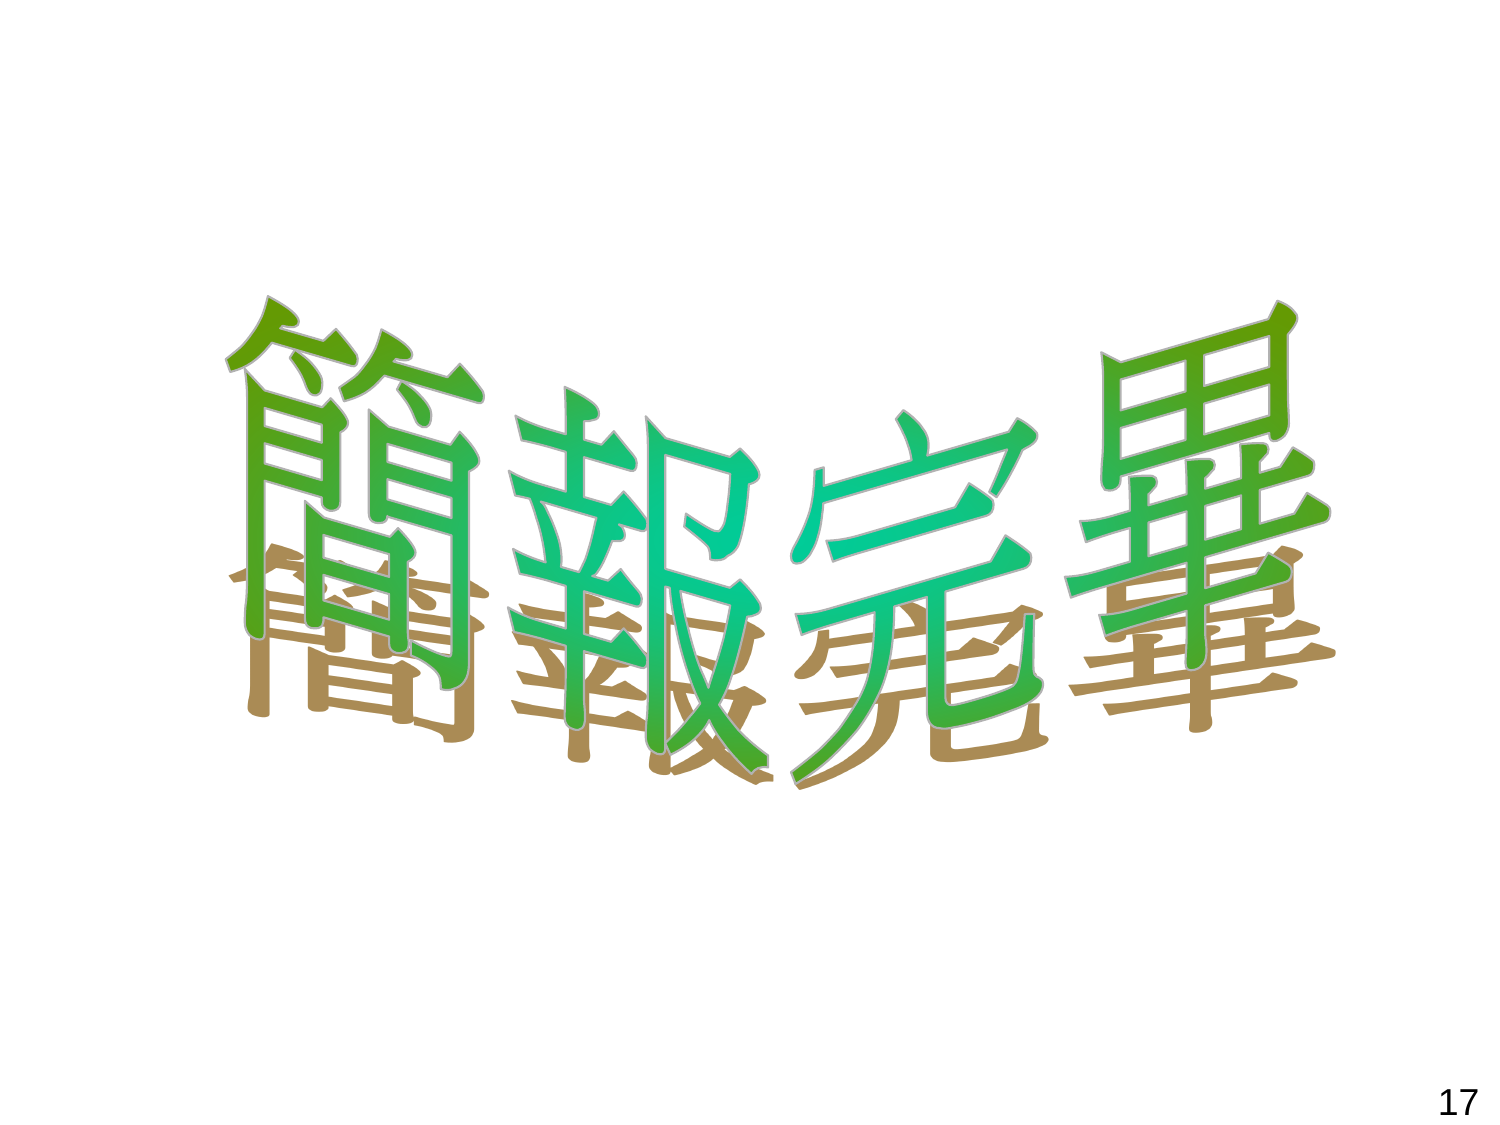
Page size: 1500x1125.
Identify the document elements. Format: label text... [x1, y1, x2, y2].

text_box 17 [1423, 1070, 1500, 1125]
picture [224, 283, 1336, 792]
